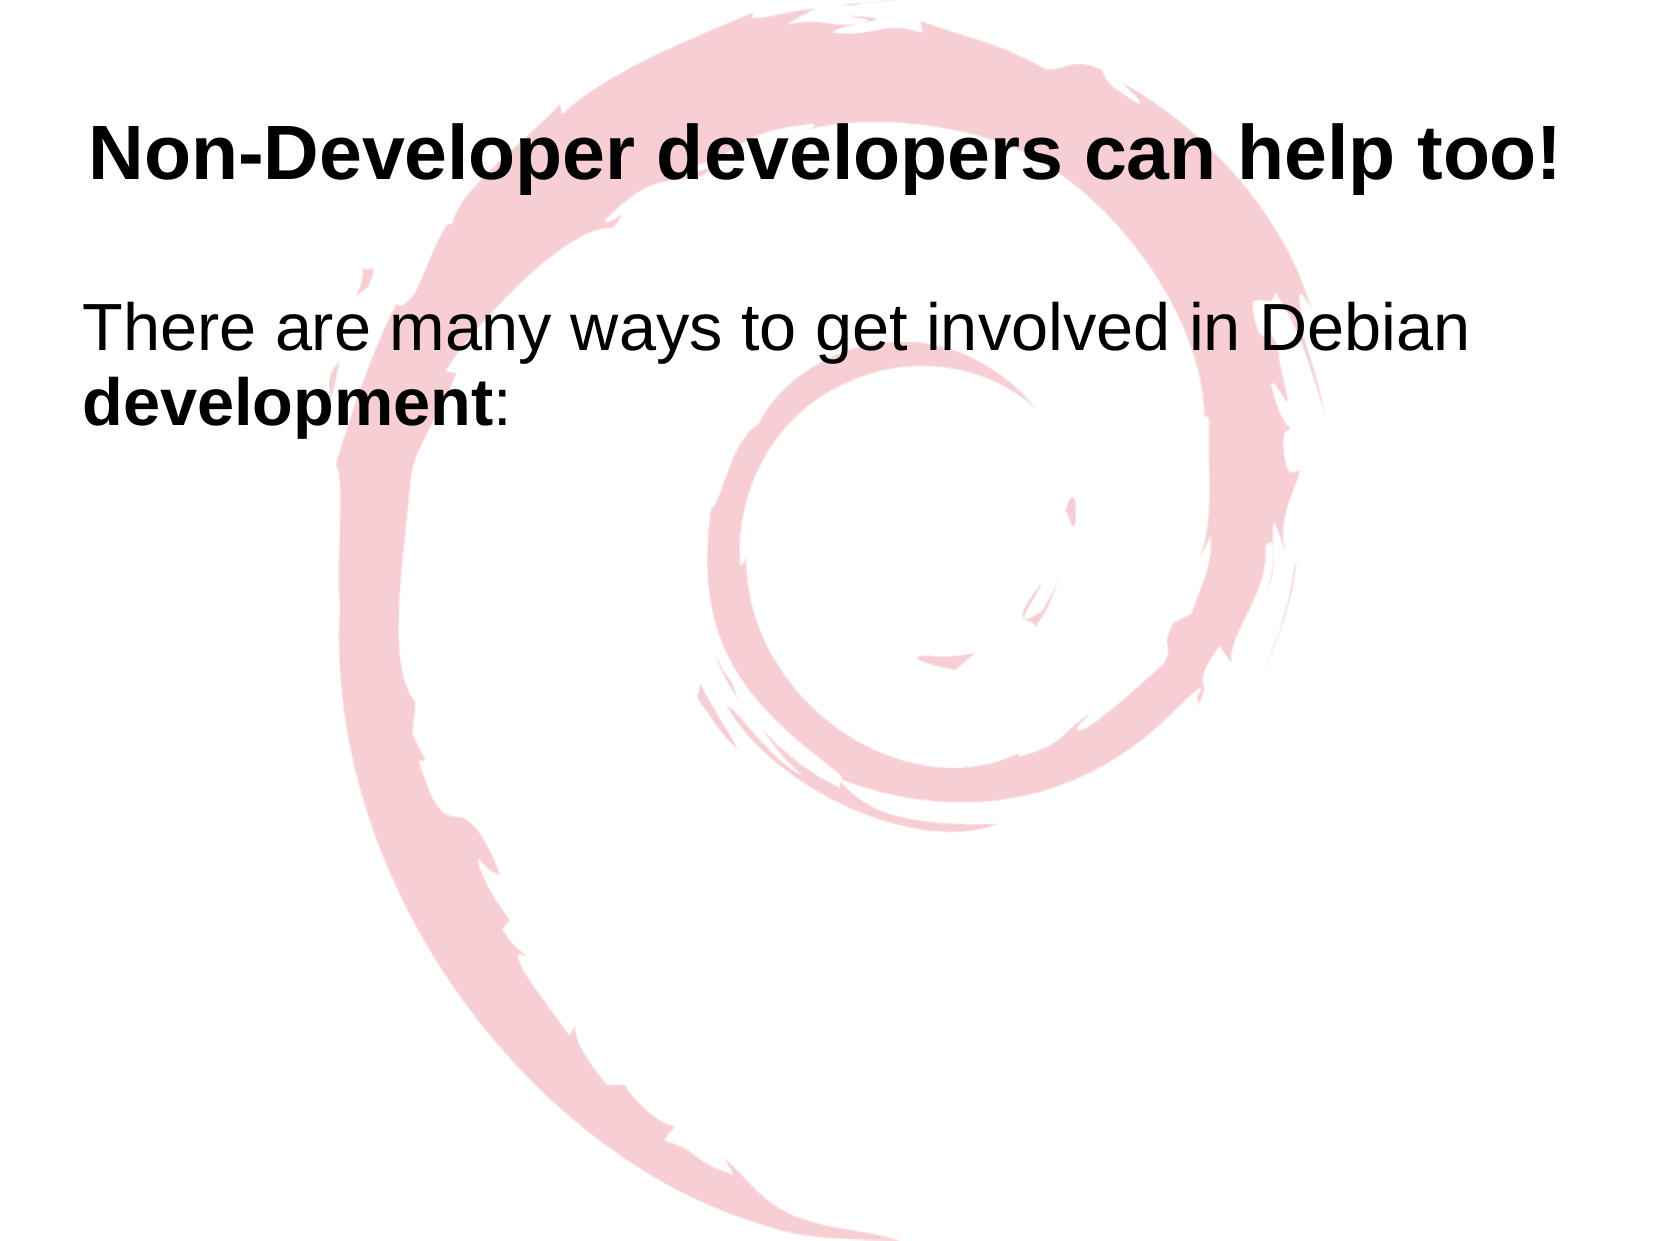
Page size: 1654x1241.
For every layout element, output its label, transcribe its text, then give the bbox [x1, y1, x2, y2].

list There are many ways to get involved in Debian development: [82, 290, 1571, 1109]
title Non-Developer developers can help too! [82, 49, 1571, 257]
